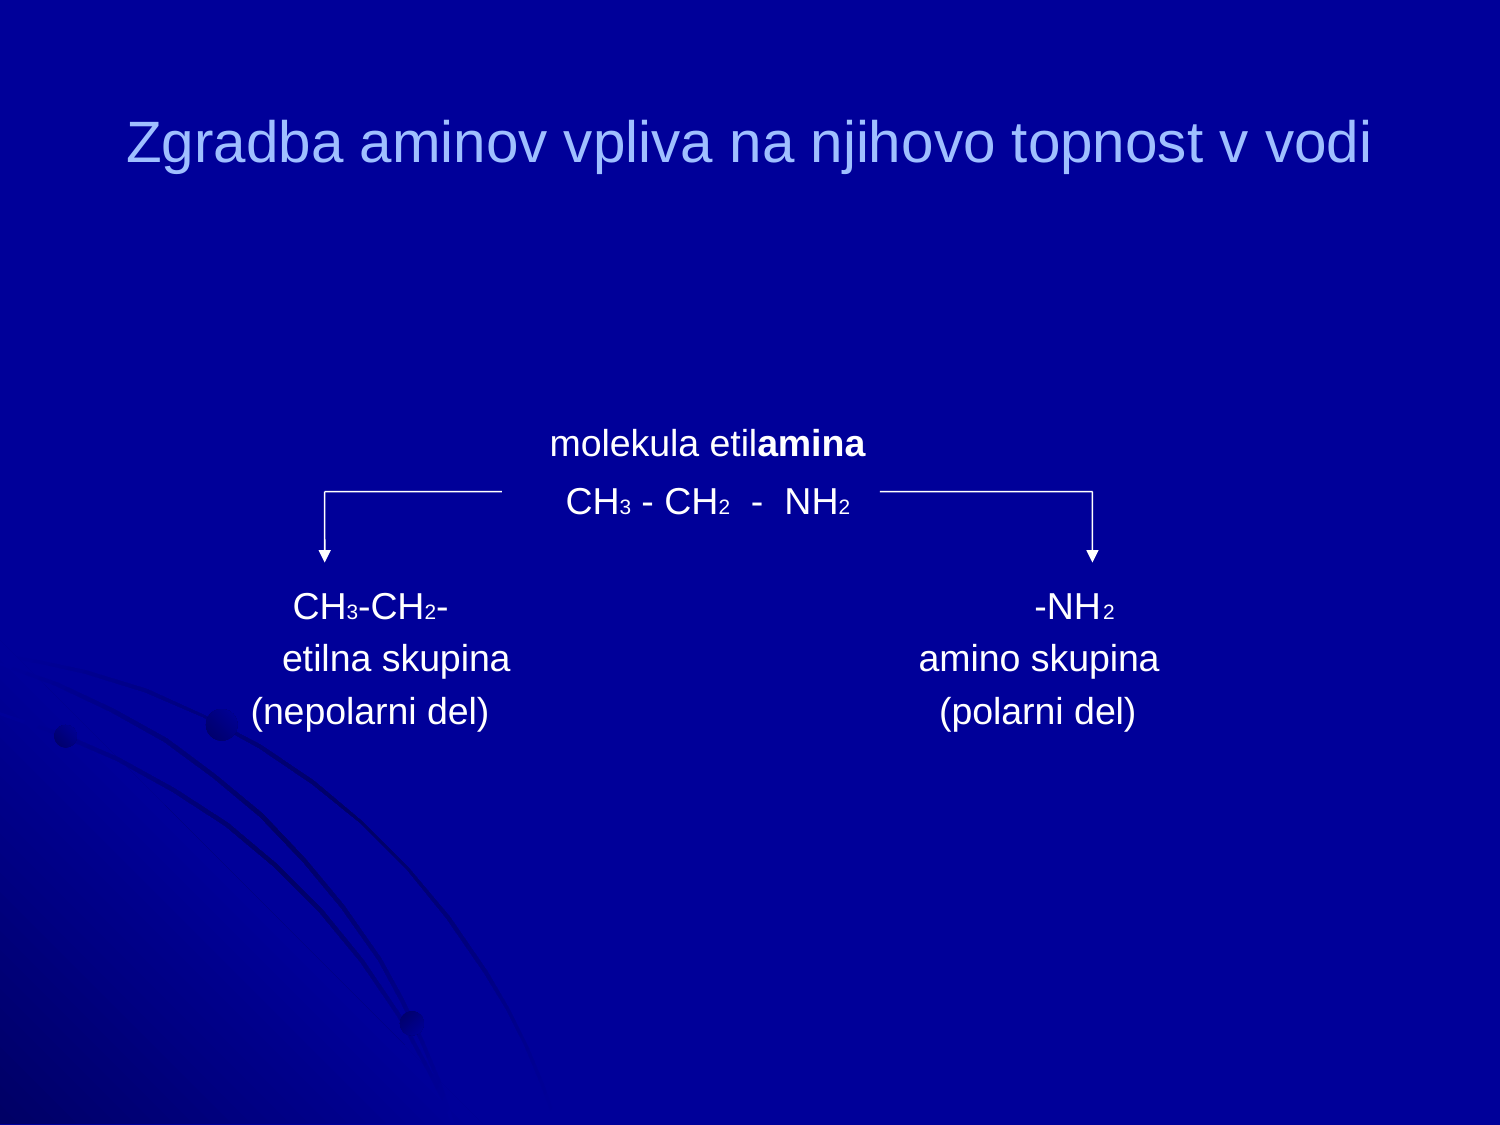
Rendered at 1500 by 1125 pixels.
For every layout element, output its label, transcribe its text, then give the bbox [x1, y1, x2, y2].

list molekula etilamina CH3 - CH2 - NH2 CH3-CH2- -NH2 etilna skupina amino skupina (nepolarni del) (polarni del) [183, 381, 1500, 1125]
title Zgradba aminov vpliva na njihovo topnost v vodi [75, 45, 1425, 233]
